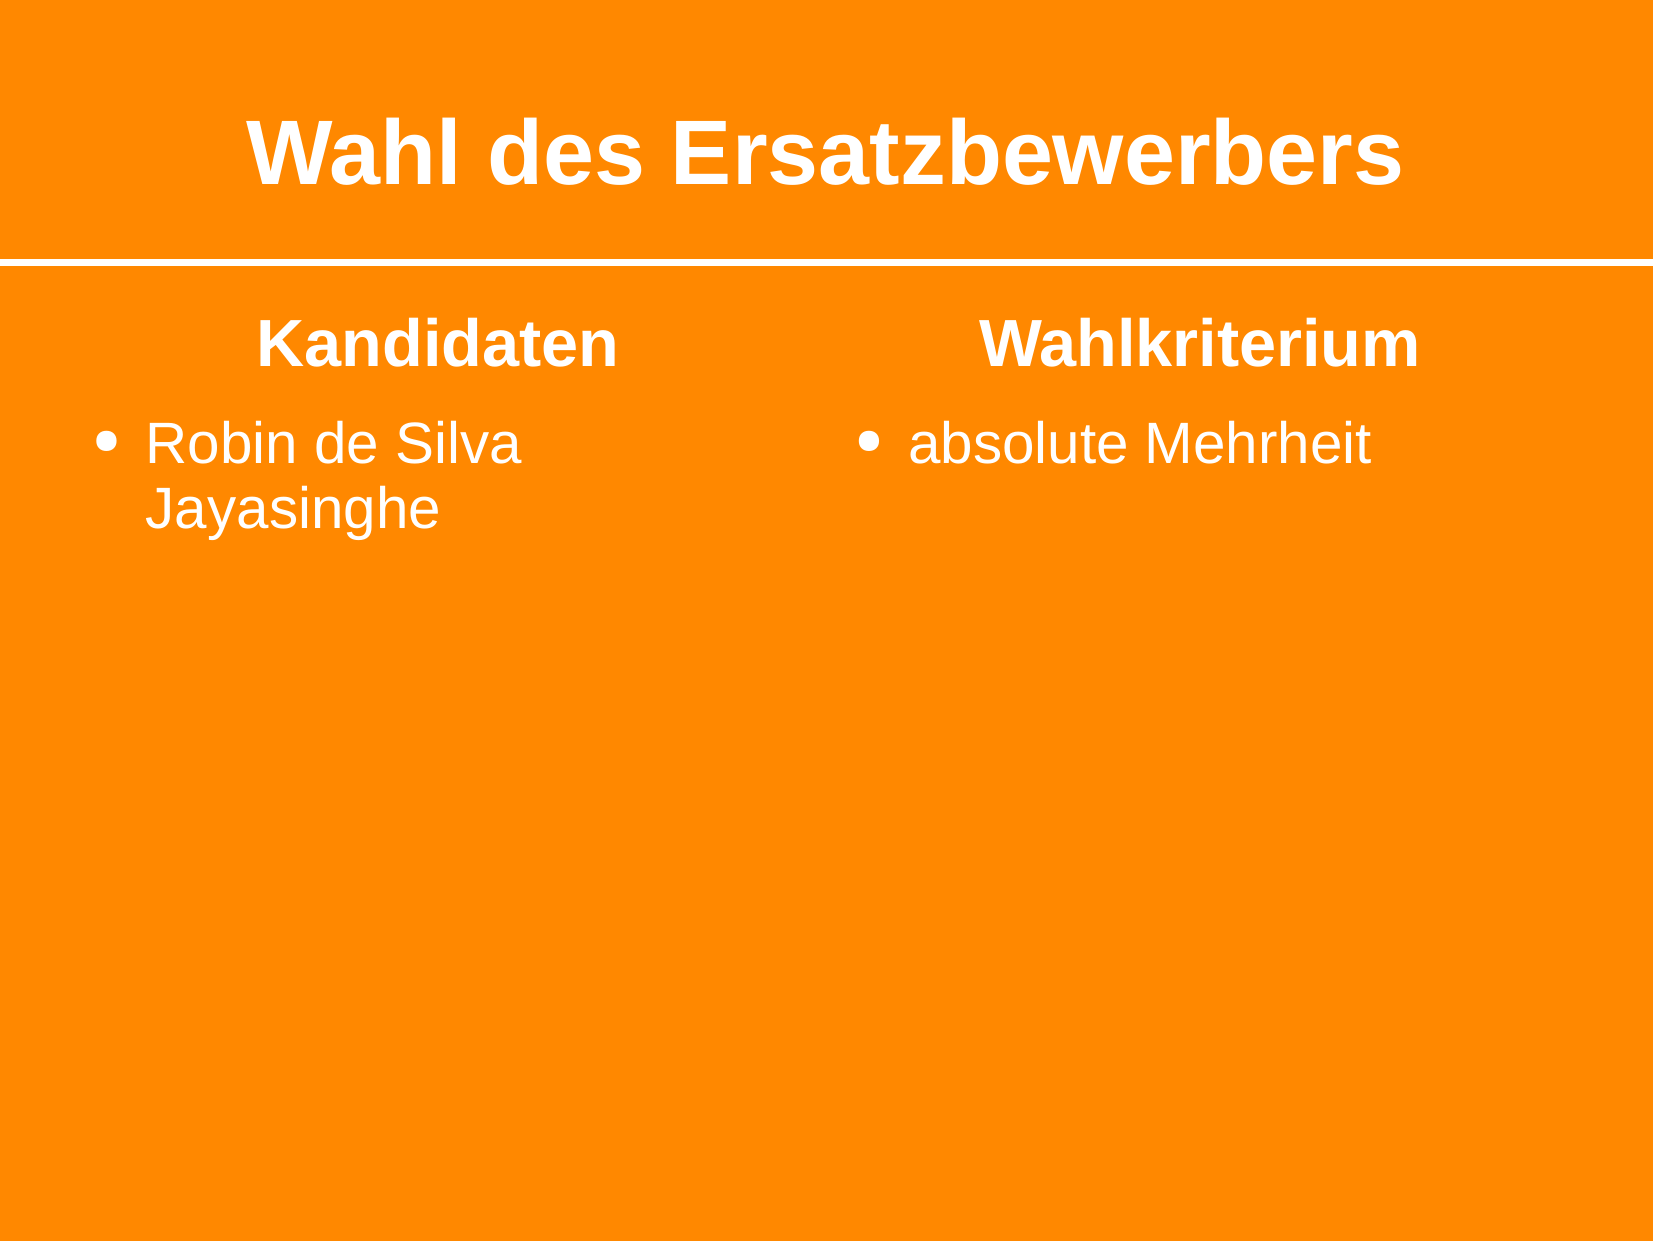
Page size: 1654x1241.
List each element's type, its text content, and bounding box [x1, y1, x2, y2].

list Kandidaten Robin de Silva Jayasinghe [75, 306, 801, 1111]
list Wahlkriterium absolute Mehrheit [837, 306, 1564, 1111]
title Wahl des Ersatzbewerbers [82, 56, 1571, 250]
